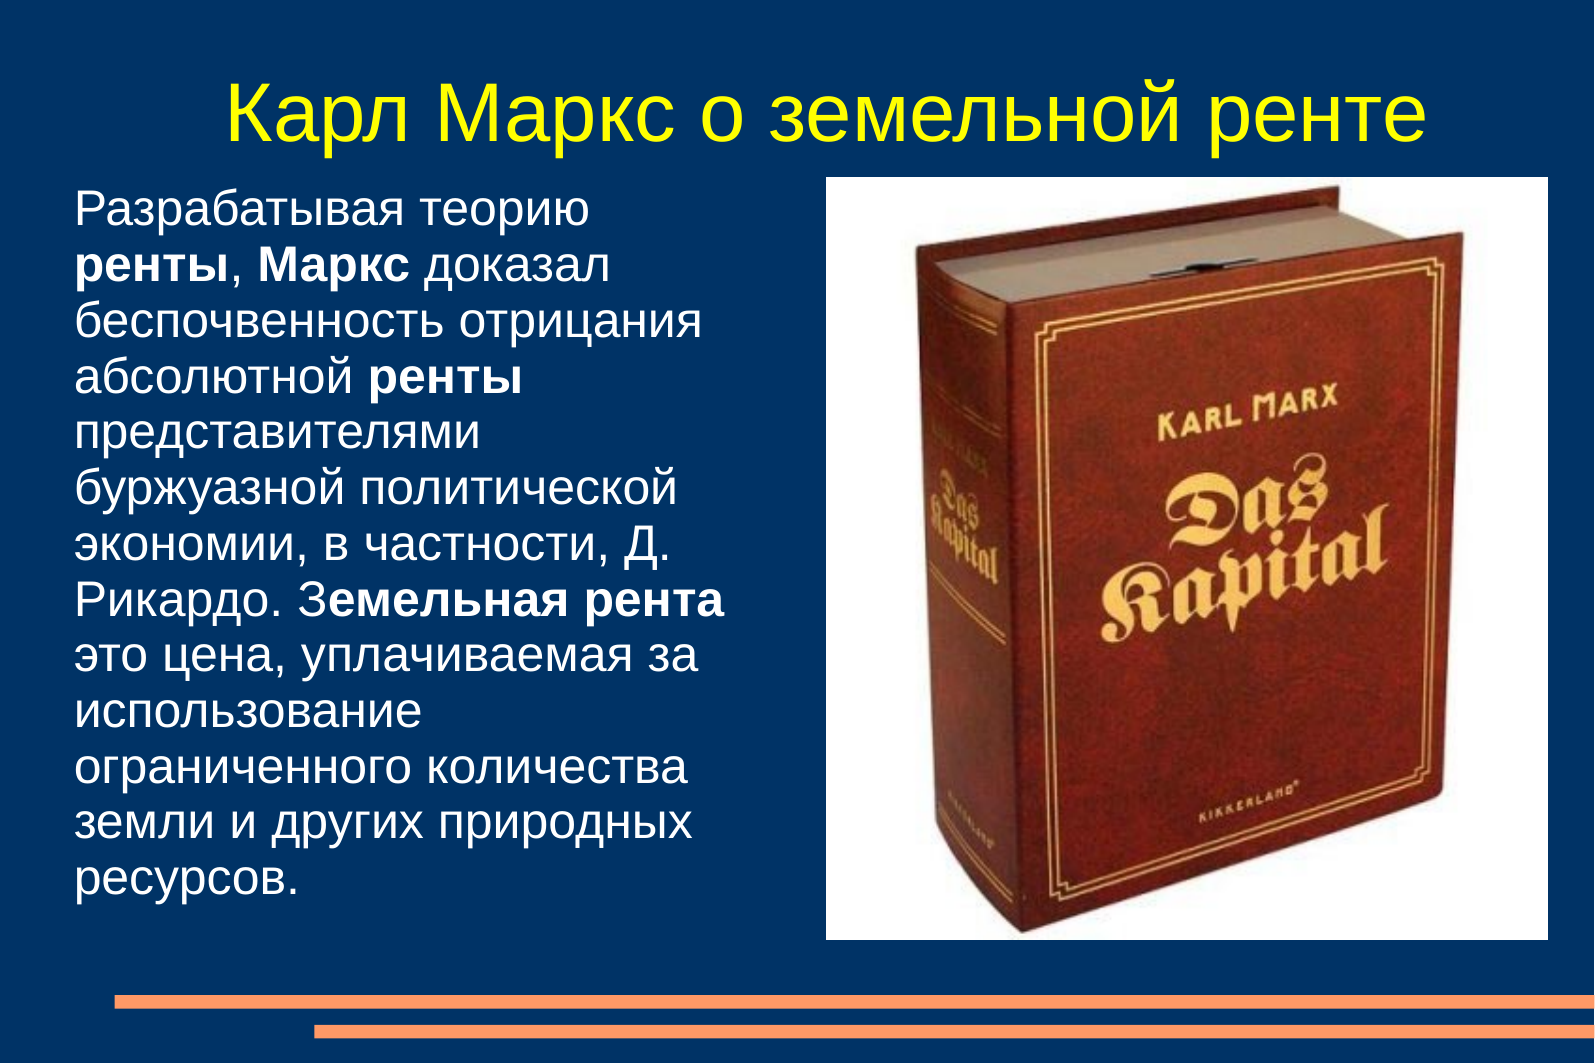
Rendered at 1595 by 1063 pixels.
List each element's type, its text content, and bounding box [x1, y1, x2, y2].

text_box Разрабатывая теорию ренты, Маркс доказал беспочвенность отрицания абсолютной ренты представителями буржуазной политической экономии, в частности, Д. Рикардо. Земельная рента это цена, уплачиваемая за использование ограниченного количества земли и других природных ресурсов. [59, 173, 742, 918]
text_box Карл Маркс о земельной ренте [147, 59, 1506, 167]
picture [826, 177, 1548, 940]
